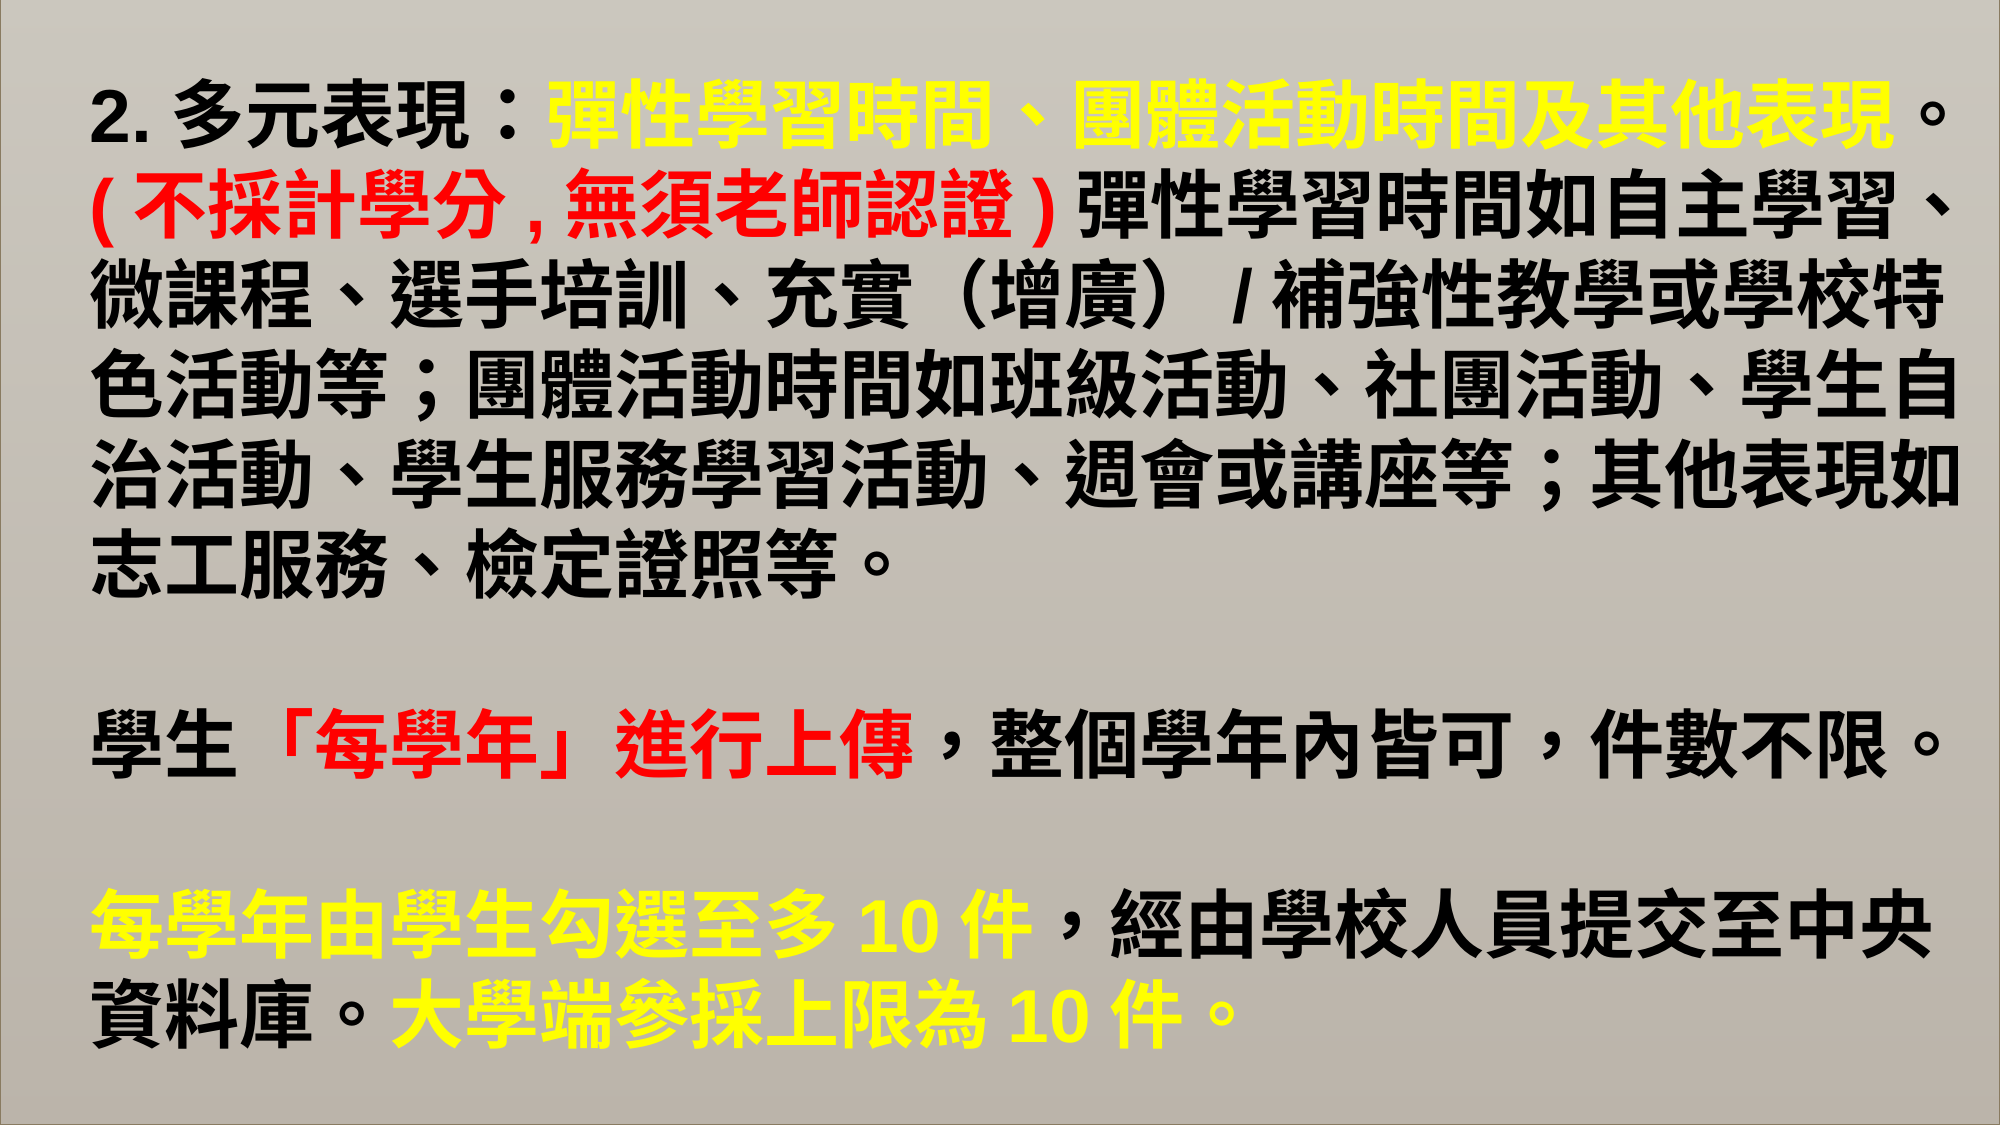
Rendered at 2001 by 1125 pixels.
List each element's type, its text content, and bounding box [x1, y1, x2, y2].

text_box 2.多元表現：彈性學習時間、團體活動時間及其他表現。 (不採計學分,無須老師認證)彈性學習時間如自主學習、微課程、選手培訓、充實（增廣）/補強性教學或學校特色活動等；團體活動時間如班級活動、社團活動、學生自治活動、學生服務學習活動、週會或講座等；其他表現如志工服務、檢定證照等。 學生「每學年」進行上傳，整個學年內皆可，件數不限。 每學年由學生勾選至多10件，經由學校人員提交至中央資料庫。大學端參採上限為10件。 [0, 0, 2000, 1125]
